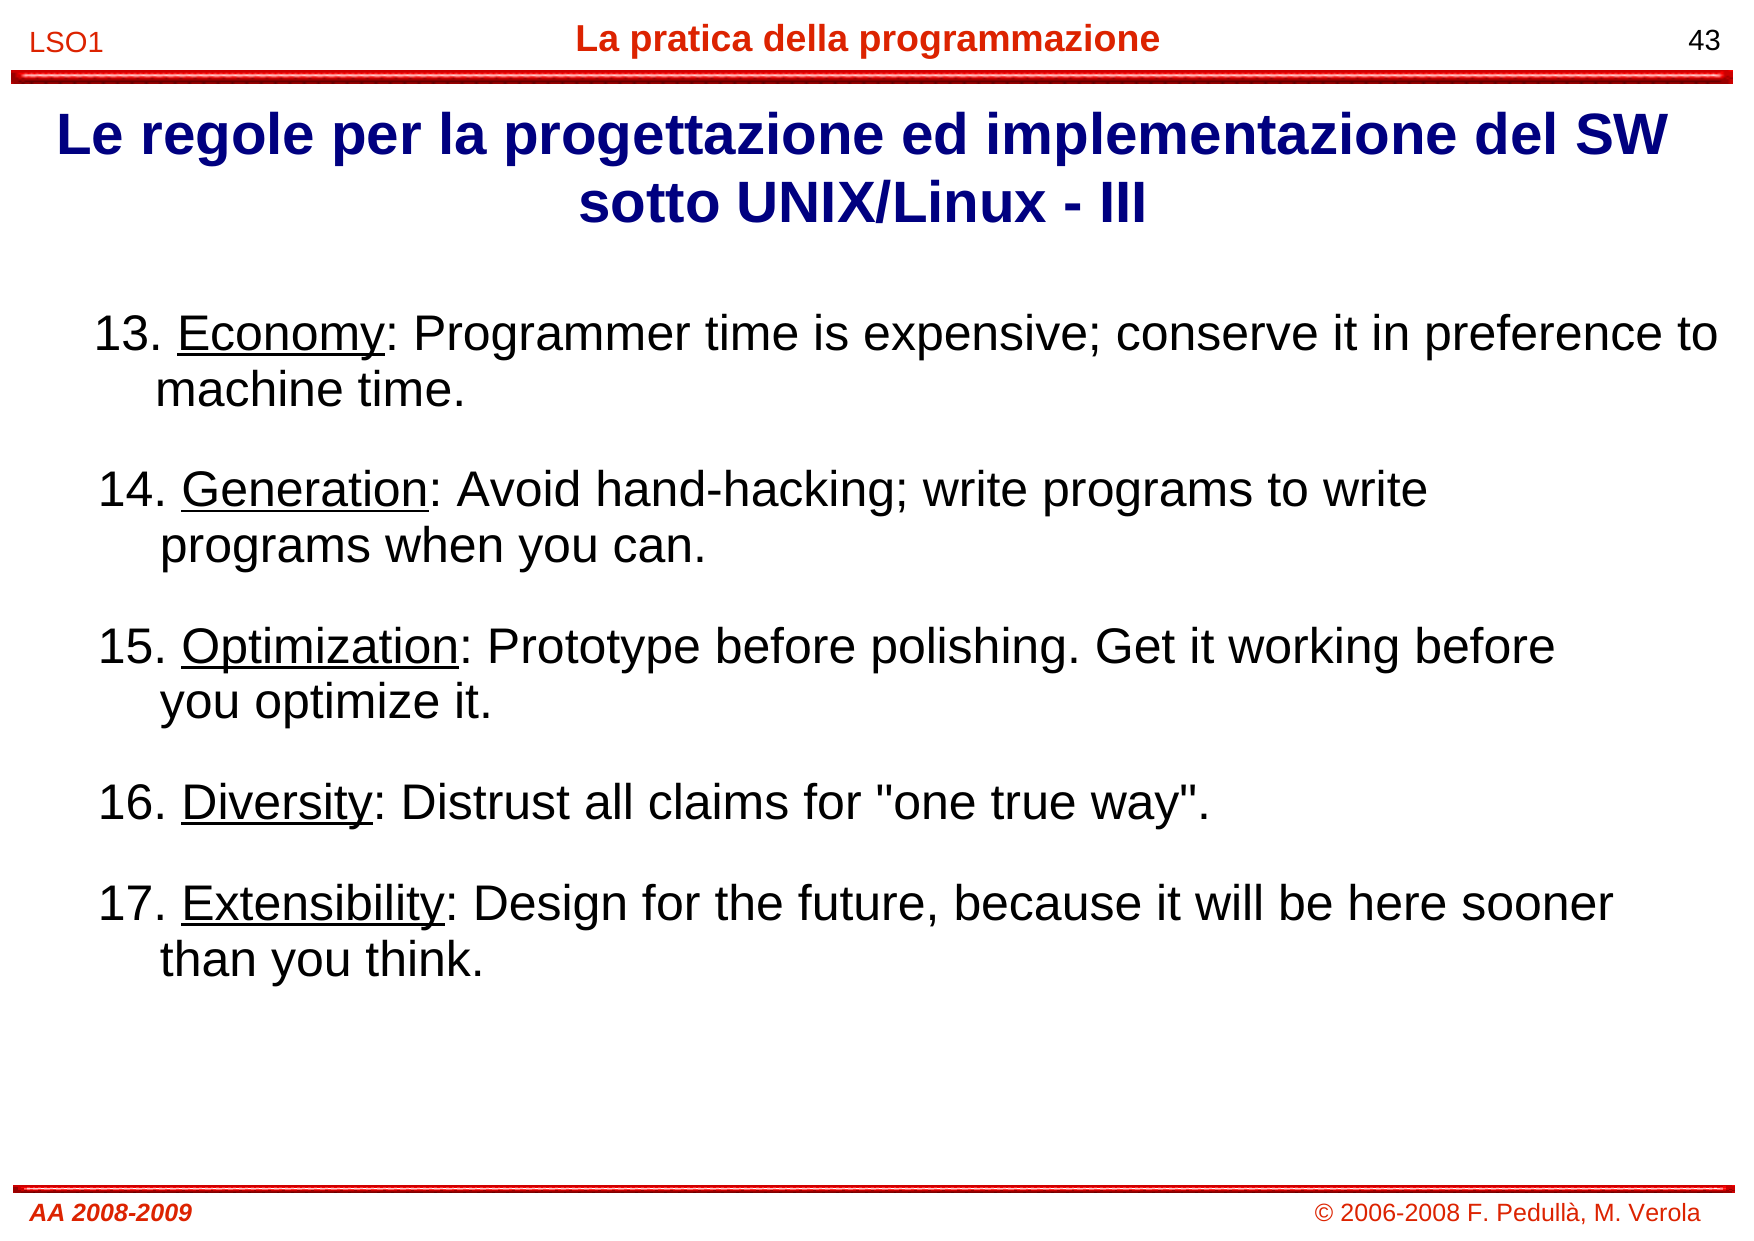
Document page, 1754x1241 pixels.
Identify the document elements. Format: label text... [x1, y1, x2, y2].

picture [13, 1185, 1735, 1193]
picture [11, 70, 1733, 84]
text_box Le regole per la progettazione ed implementazione del SW sotto UNIX/Linux - III [51, 98, 1676, 235]
list 13. Economy: Programmer time is expensive; conserve it in preference to machine time. 14. Generation: Avoid hand-hacking; write programs to write programs when you can. 15. Optimization: Prototype before polishing. Get it working before you optimize it. 16. Diversity: Distrust all claims for "one true way". 17. Extensibility: Design for the future, because it will be here sooner than you think. [89, 304, 1645, 1134]
